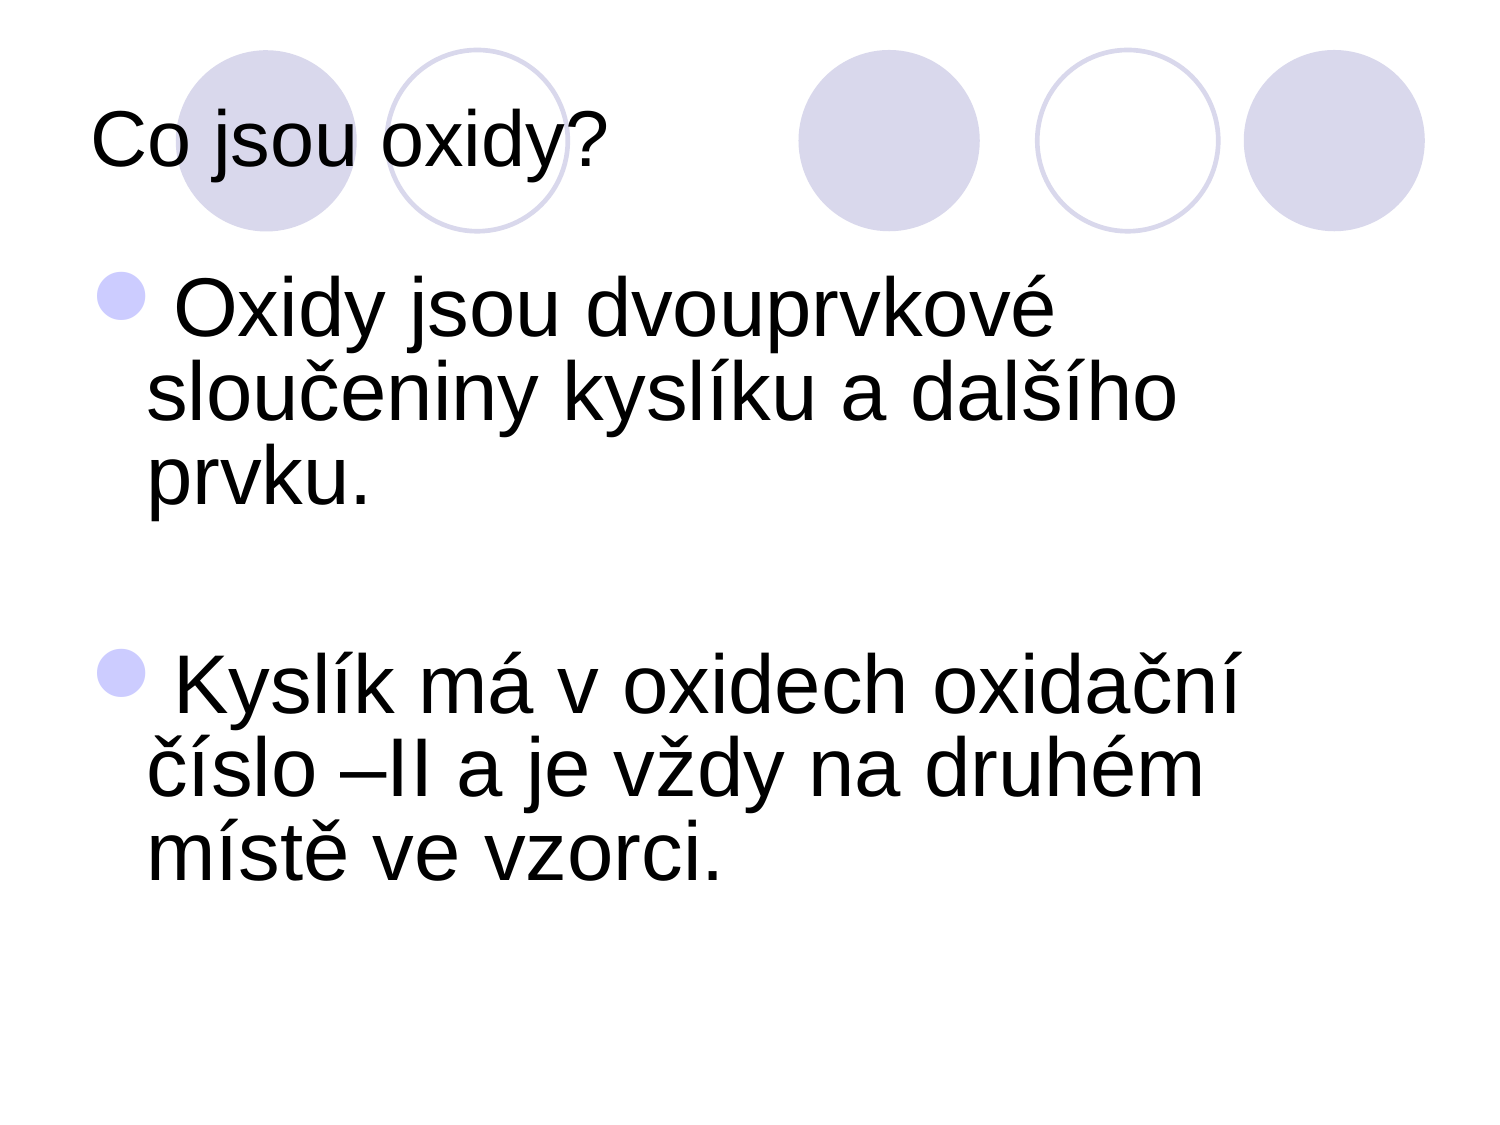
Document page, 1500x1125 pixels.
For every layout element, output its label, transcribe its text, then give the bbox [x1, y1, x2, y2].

list Oxidy jsou dvouprvkové sloučeniny kyslíku a dalšího prvku. Kyslík má v oxidech oxidační číslo –II a je vždy na druhém místě ve vzorci. [75, 262, 1426, 1006]
title Co jsou oxidy? [75, 45, 1426, 233]
